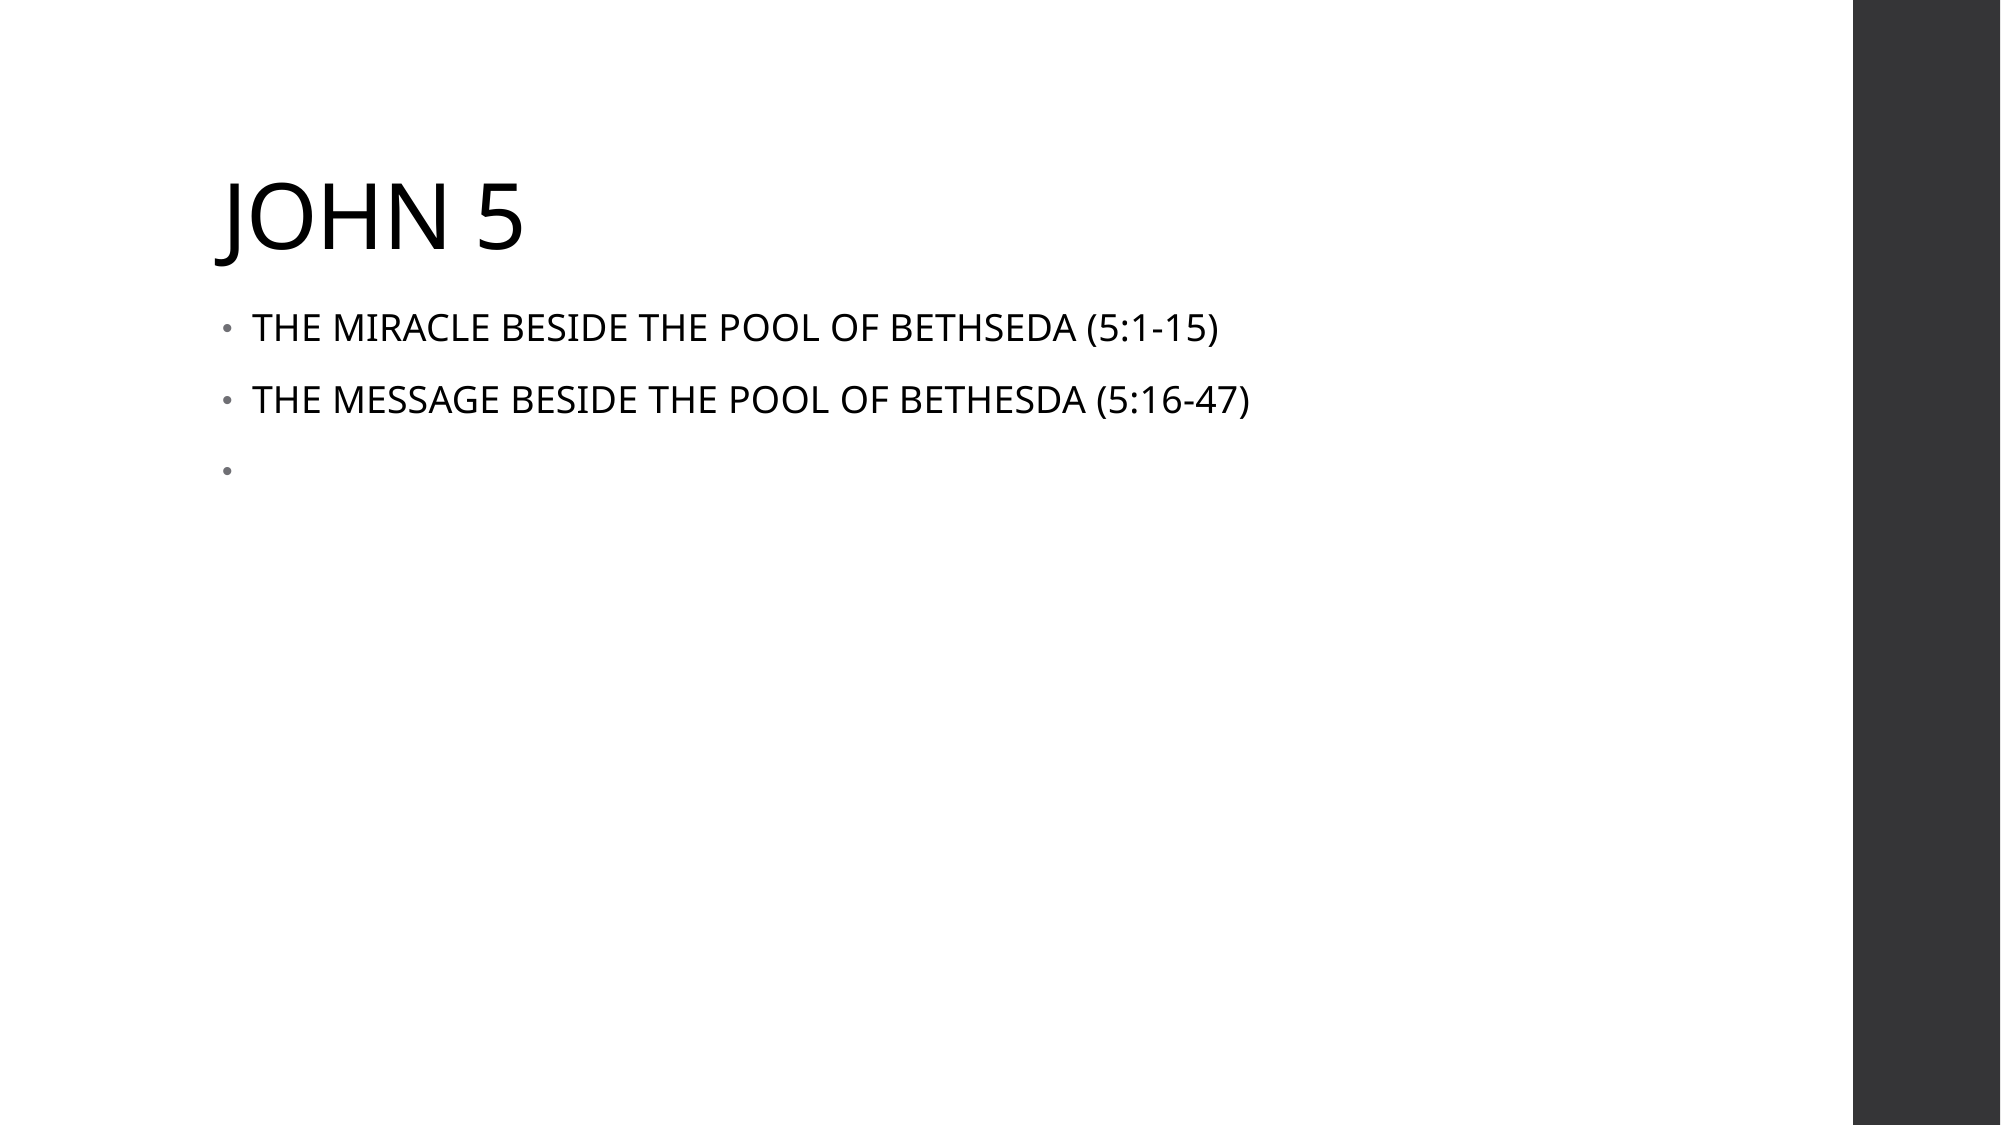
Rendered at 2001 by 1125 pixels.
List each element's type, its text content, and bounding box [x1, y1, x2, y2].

list THE MIRACLE BESIDE THE POOL OF BETHSEDA (5:1-15) THE MESSAGE BESIDE THE POOL OF BETHESDA (5:16-47) [206, 299, 1617, 1014]
title JOHN 5 [206, 60, 1797, 278]
